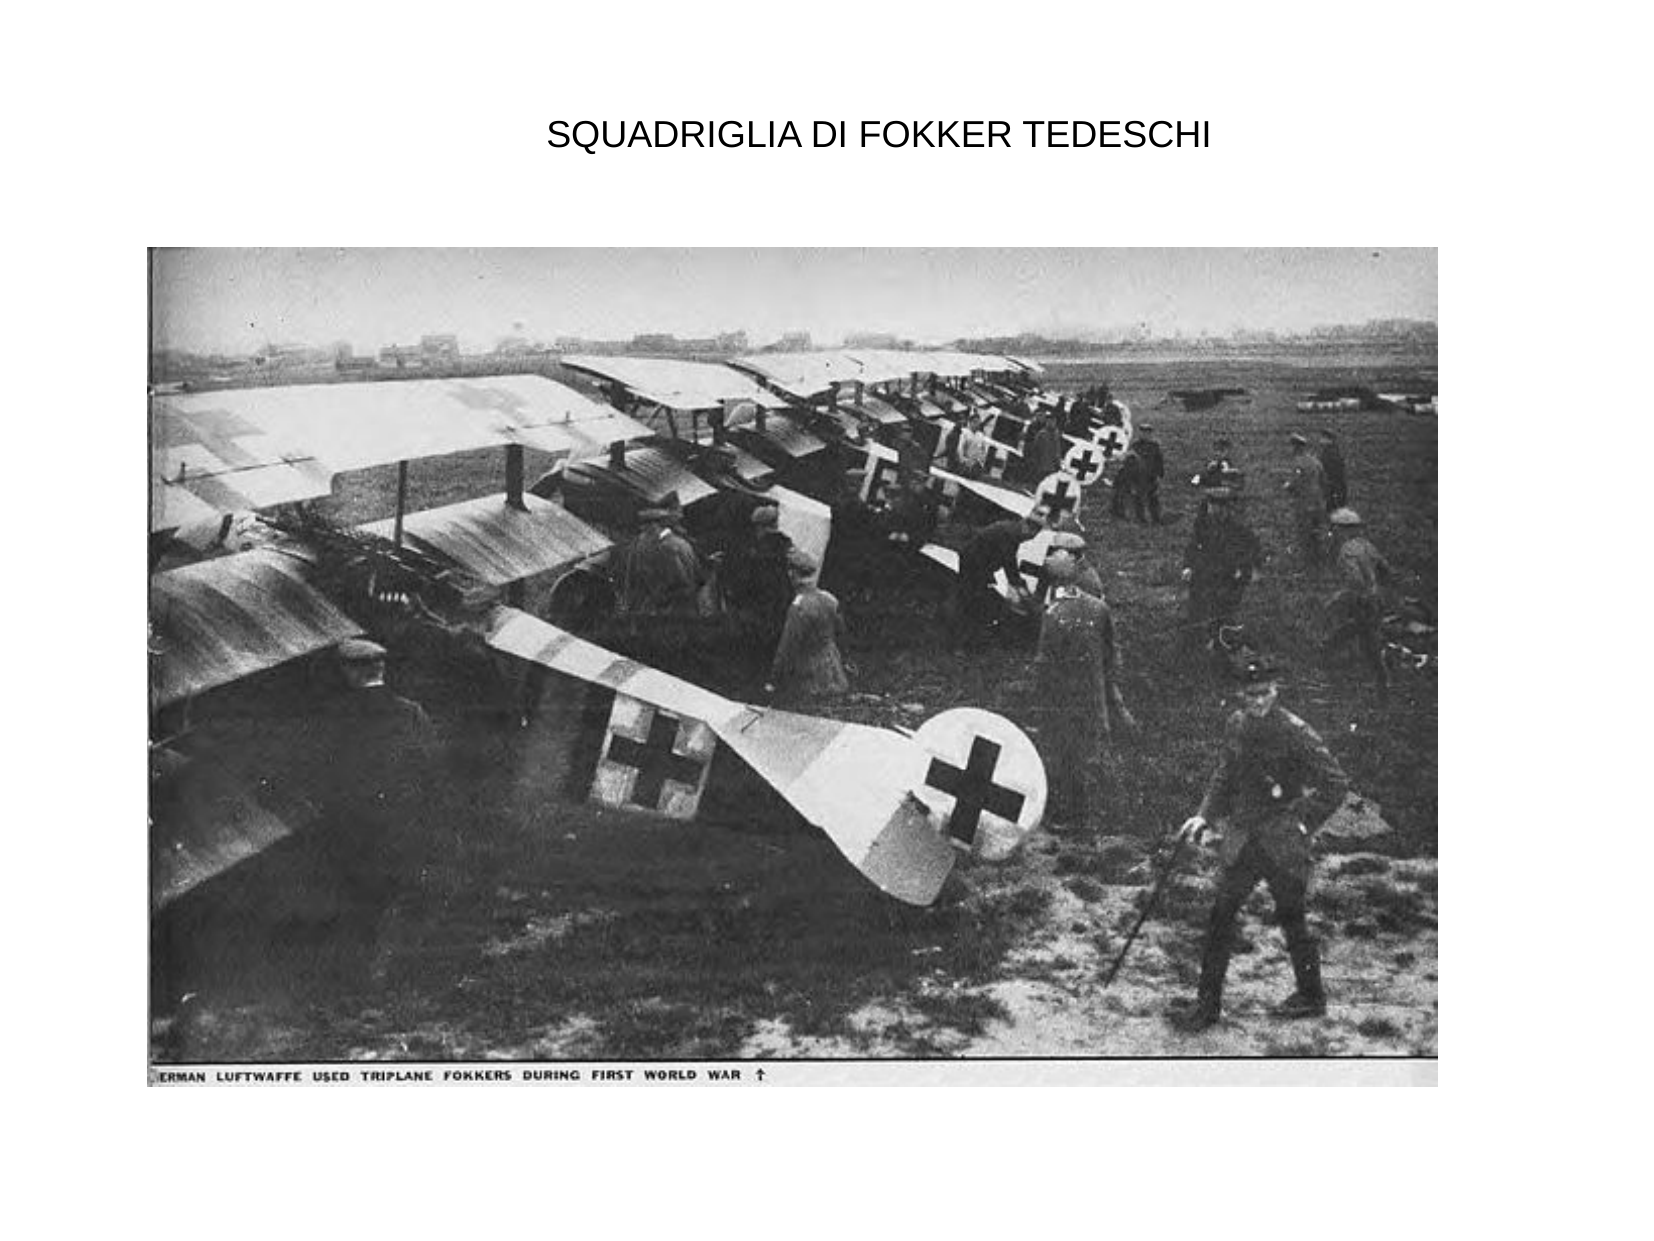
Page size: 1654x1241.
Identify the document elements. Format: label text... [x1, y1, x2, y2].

picture [147, 247, 1438, 1087]
text_box SQUADRIGLIA DI FOKKER TEDESCHI [531, 106, 1228, 164]
